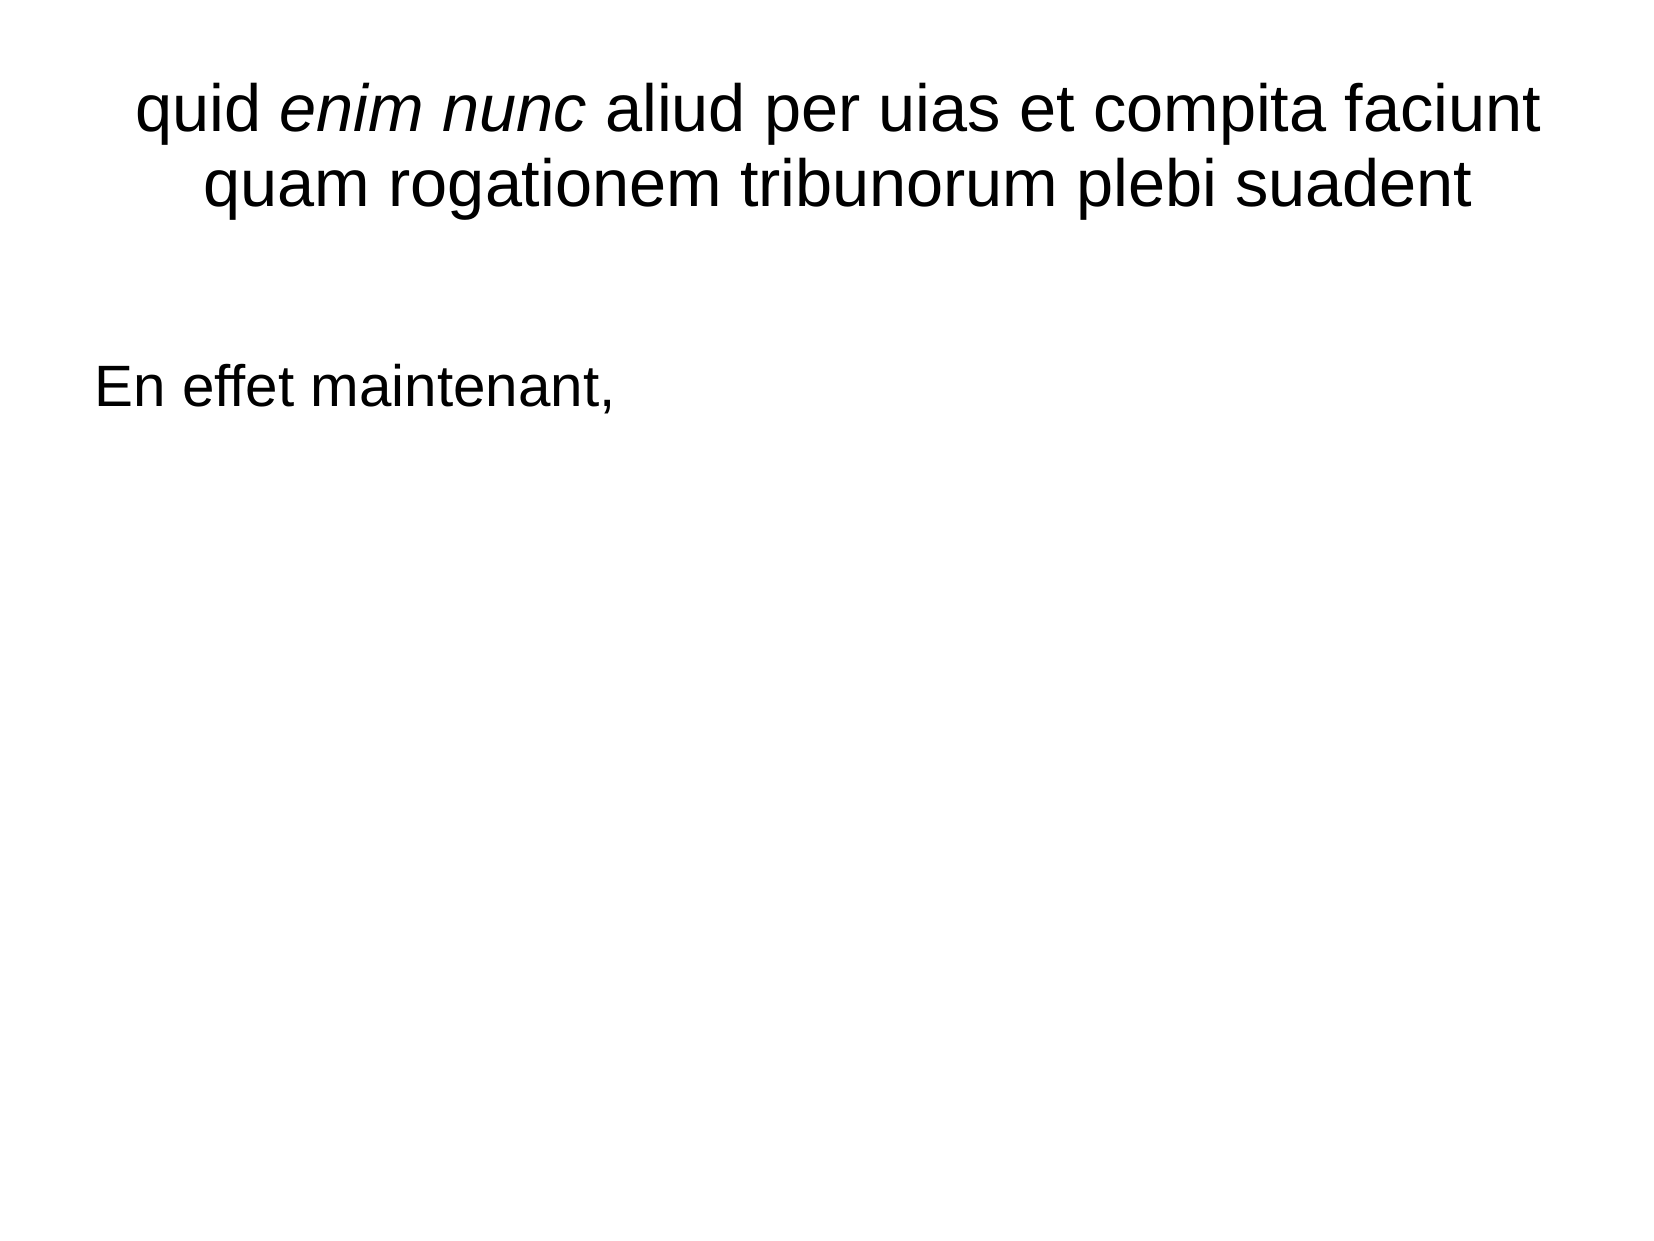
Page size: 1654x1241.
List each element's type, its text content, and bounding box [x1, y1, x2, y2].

list quid enim nunc aliud per uias et compita faciunt quam rogationem tribunorum plebi suadent En effet maintenant, [94, 70, 1583, 791]
